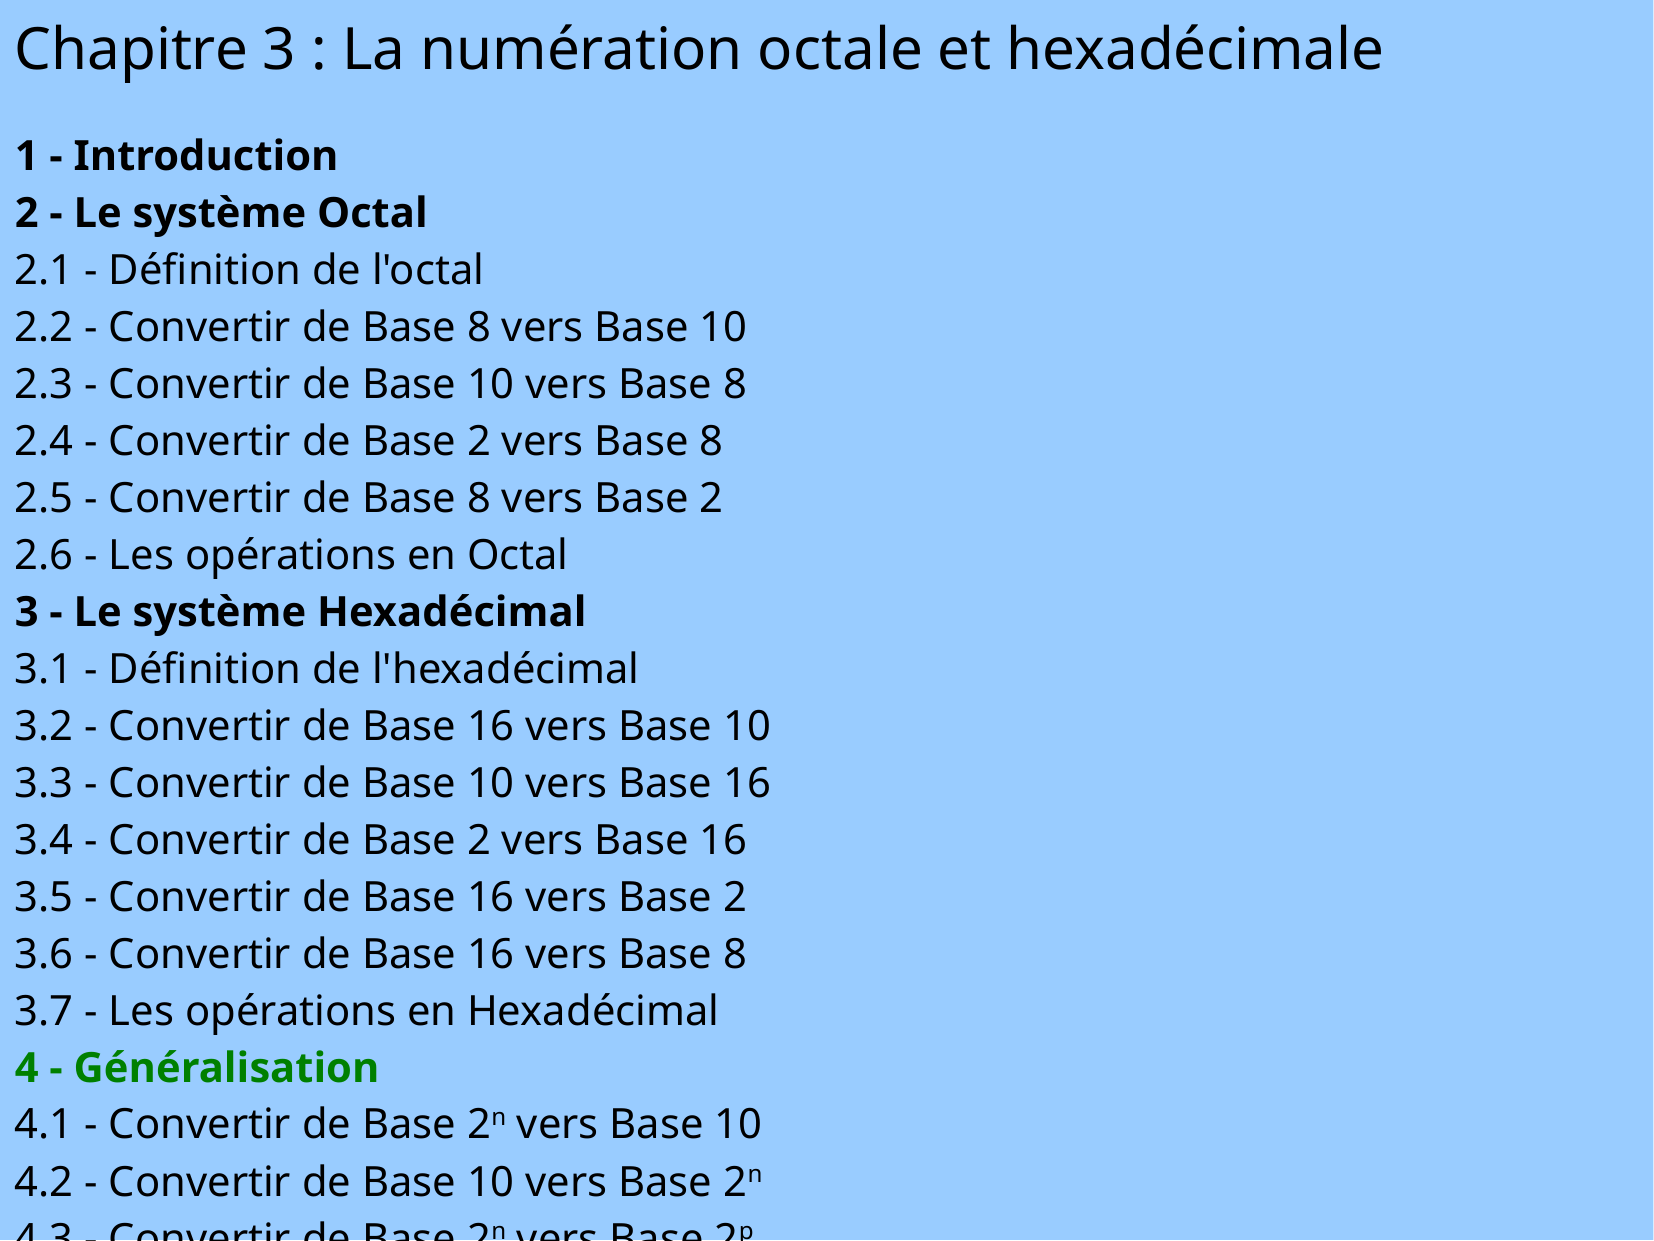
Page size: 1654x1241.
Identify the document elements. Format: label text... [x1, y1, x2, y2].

text_box Chapitre 3 : La numération octale et hexadécimale [0, 0, 1654, 89]
text_box 1 - Introduction 2 - Le système Octal 2.1 - Définition de l'octal 2.2 - Convertir de Base 8 vers Base 10 2.3 - Convertir de Base 10 vers Base 8 2.4 - Convertir de Base 2 vers Base 8 2.5 - Convertir de Base 8 vers Base 2 2.6 - Les opérations en Octal 3 - Le système Hexadécimal 3.1 - Définition de l'hexadécimal 3.2 - Convertir de Base 16 vers Base 10 3.3 - Convertir de Base 10 vers Base 16 3.4 - Convertir de Base 2 vers Base 16 3.5 - Convertir de Base 16 vers Base 2 3.6 - Convertir de Base 16 vers Base 8 3.7 - Les opérations en Hexadécimal 4 - Généralisation 4.1 - Convertir de Base 2n vers Base 10 4.2 - Convertir de Base 10 vers Base 2n 4.3 - Convertir de Base 2n vers Base 2p [0, 118, 1093, 1143]
